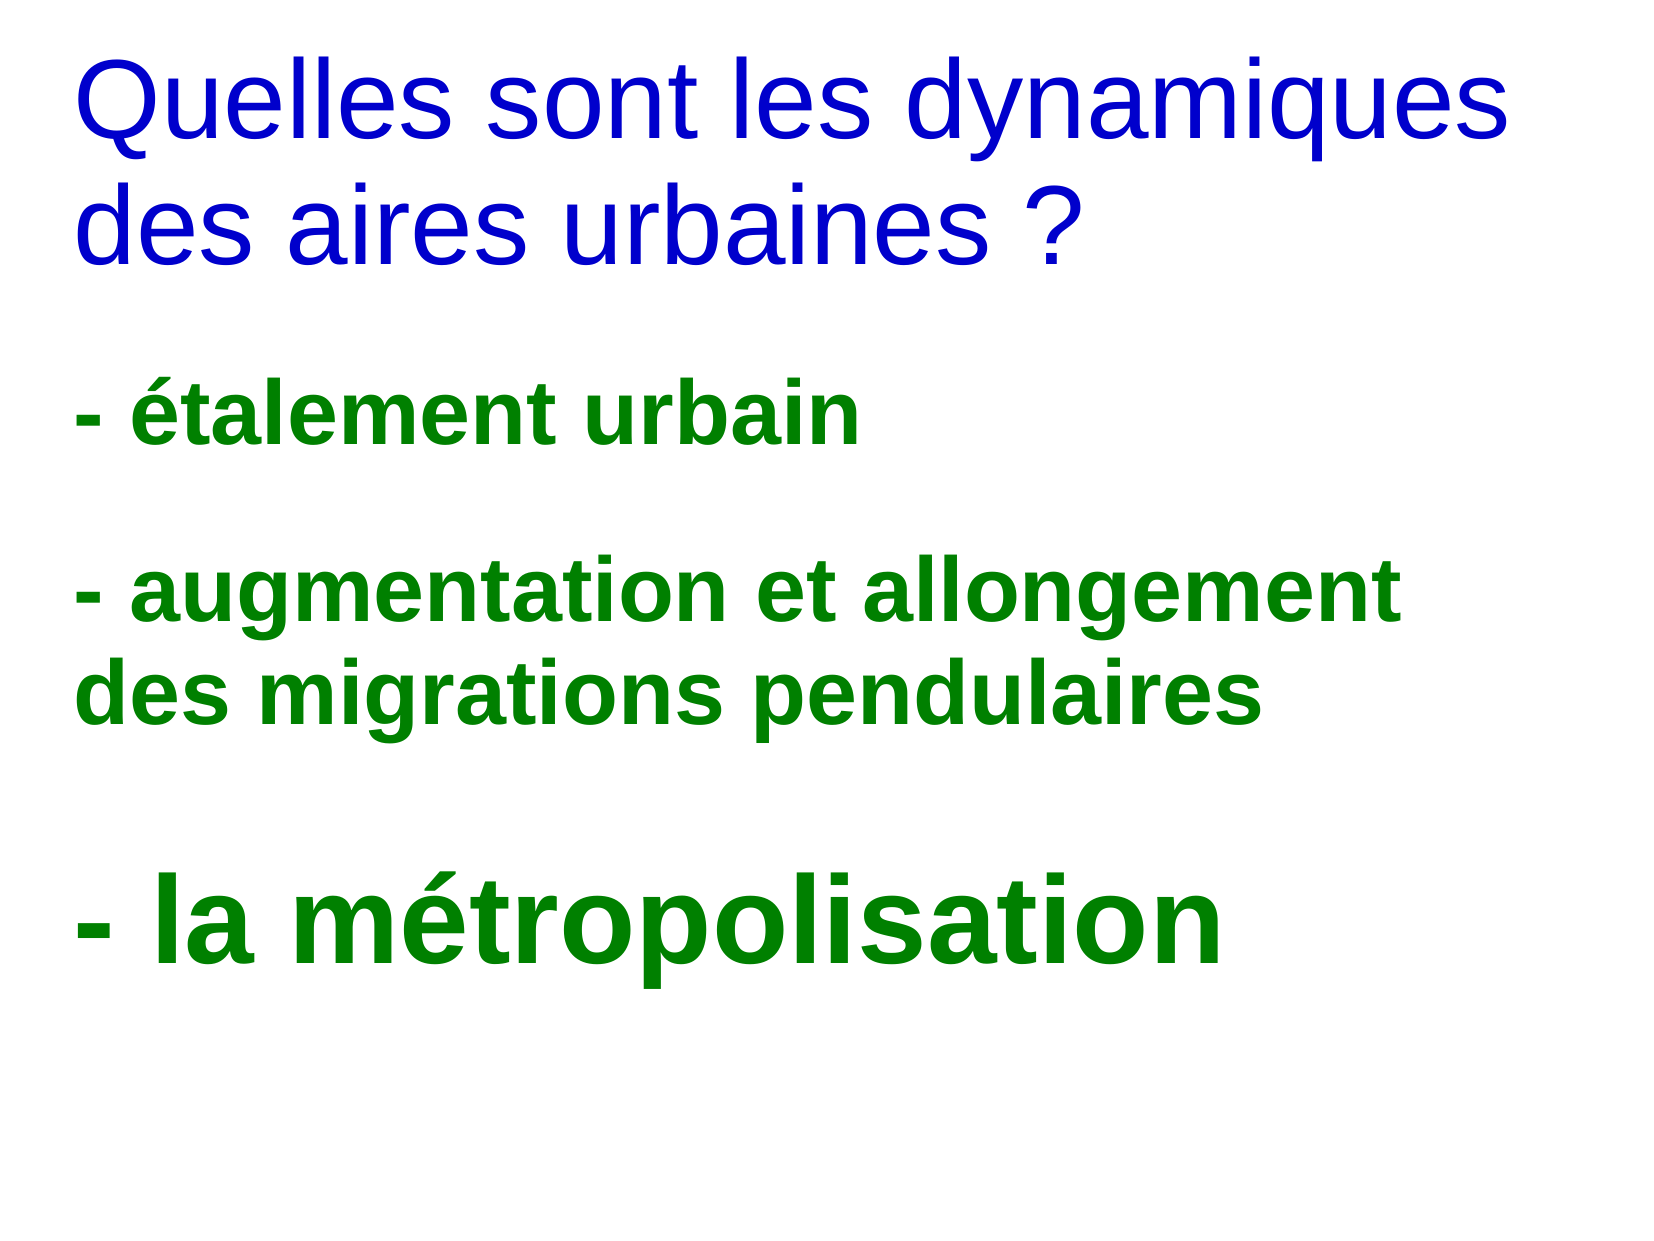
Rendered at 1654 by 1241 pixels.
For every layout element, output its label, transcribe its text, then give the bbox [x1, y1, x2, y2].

text_box Quelles sont les dynamiques des aires urbaines ? [59, 29, 1595, 296]
text_box - augmentation et allongement des migrations pendulaires [59, 545, 1595, 752]
text_box - étalement urbain [59, 354, 1595, 545]
text_box - la métropolisation [59, 843, 1595, 1034]
